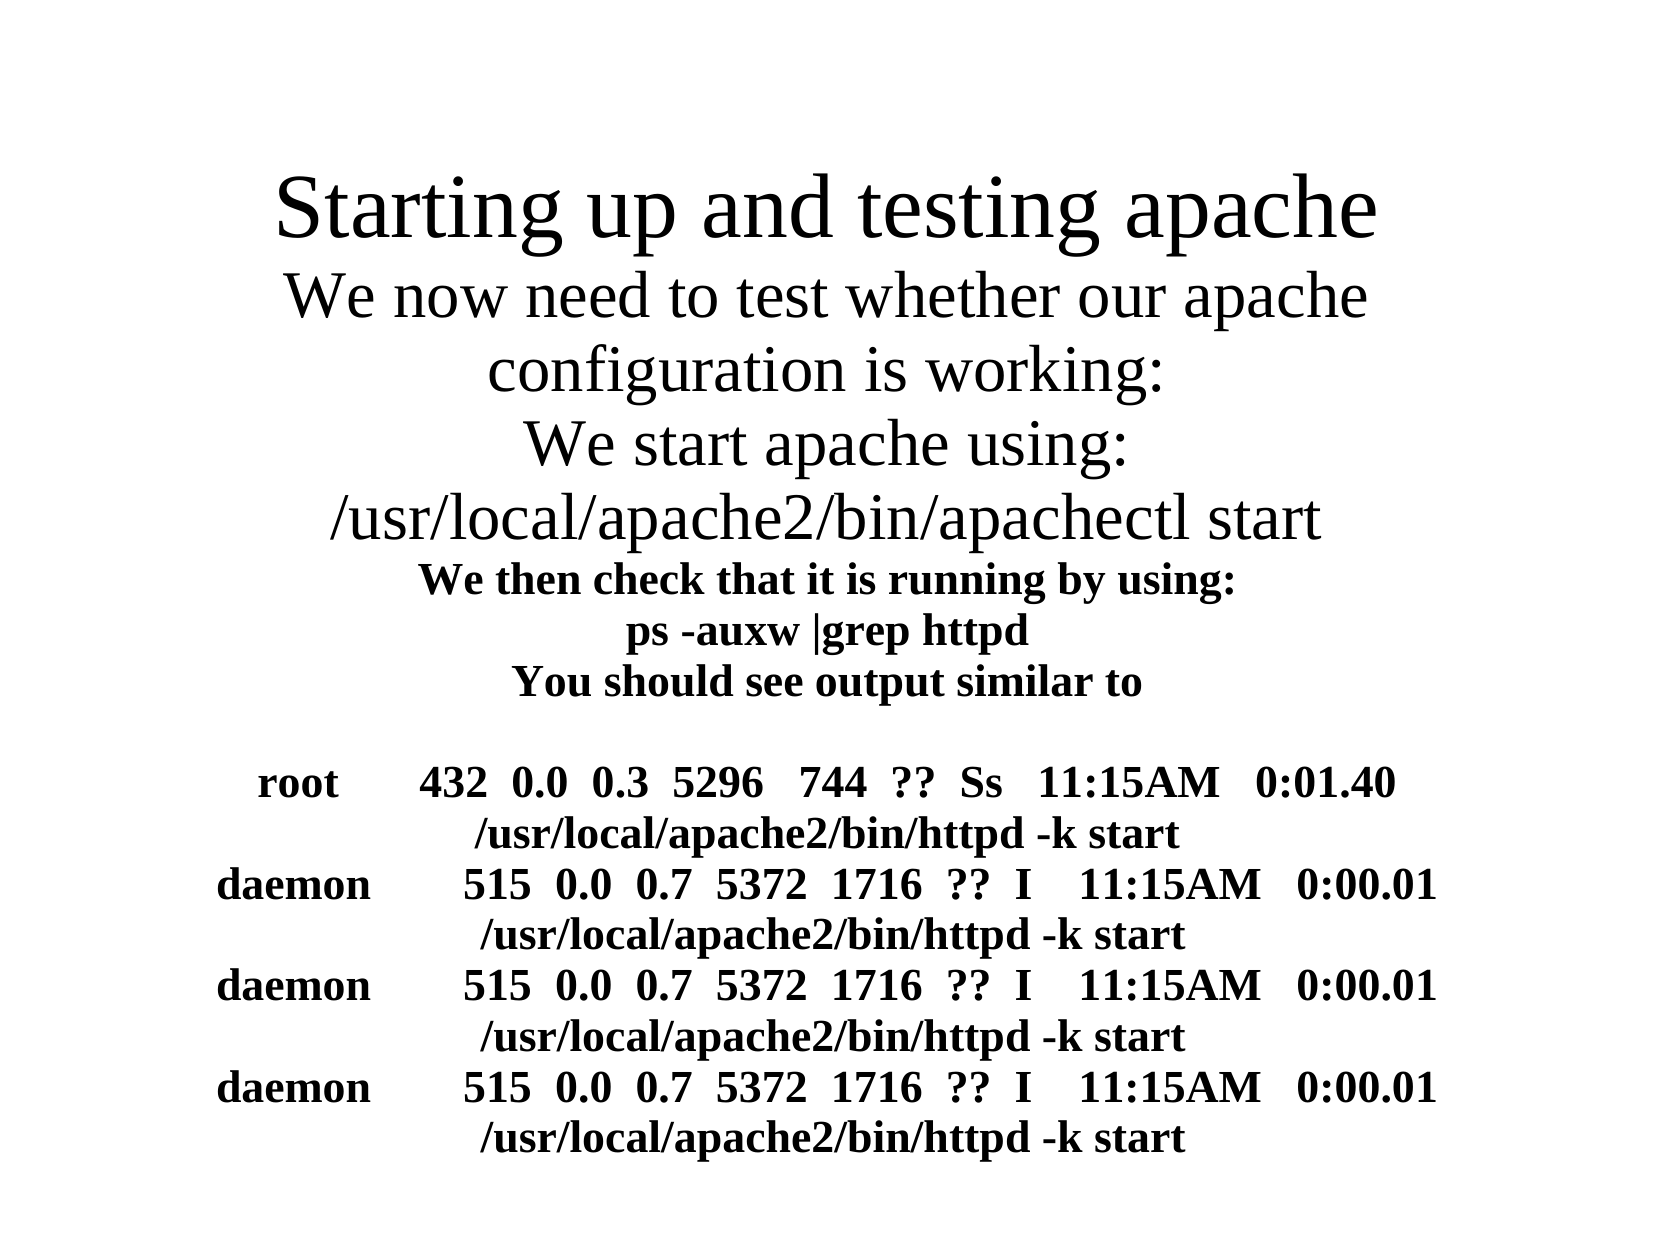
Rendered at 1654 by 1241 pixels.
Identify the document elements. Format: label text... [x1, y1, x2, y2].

subtitle We now need to test whether our apache configuration is working: We start apache using: /usr/local/apache2/bin/apachectl start We then check that it is running by using: ps -auxw |grep httpd You should see output similar to root 432 0.0 0.3 5296 744 ?? Ss 11:15AM 0:01.40 /usr/local/apache2/bin/httpd -k start daemon 515 0.0 0.7 5372 1716 ?? I 11:15AM 0:00.01 /usr/local/apache2/bin/httpd -k start daemon 515 0.0 0.7 5372 1716 ?? I 11:15AM 0:00.01 /usr/local/apache2/bin/httpd -k start daemon 515 0.0 0.7 5372 1716 ?? I 11:15AM 0:00.01 /usr/local/apache2/bin/httpd -k start [121, 103, 1534, 1241]
